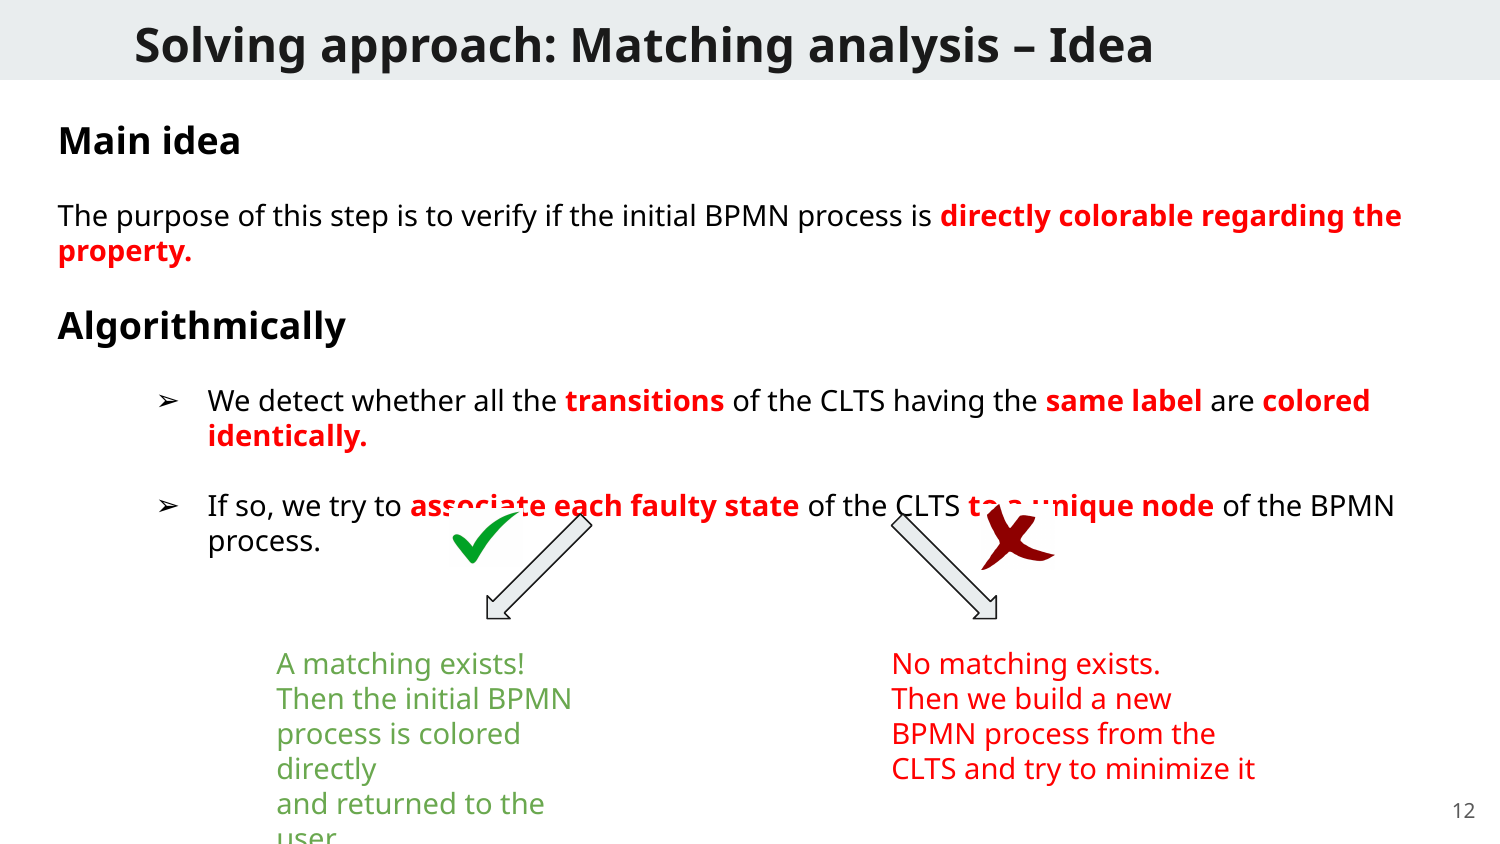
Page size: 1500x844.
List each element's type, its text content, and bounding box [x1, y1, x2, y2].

text_box Main idea The purpose of this step is to verify if the initial BPMN process is directly colorable regarding the property. Algorithmically We detect whether all the transitions of the CLTS having the same label are colored identically. If so, we try to associate each faulty state of the CLTS to a unique node of the BPMN process. [42, 102, 1458, 607]
picture [449, 508, 523, 567]
title Solving approach: Matching analysis – Idea [119, 0, 1381, 88]
text_box [487, 513, 592, 619]
text_box [891, 513, 997, 619]
picture [981, 504, 1055, 570]
slide_number <numéro> [1400, 779, 1491, 844]
text_box No matching exists. Then we build a new BPMN process from the CLTS and try to minimize it [876, 630, 1277, 801]
text_box A matching exists! Then the initial BPMN process is colored directly and returned to the user [261, 630, 628, 844]
